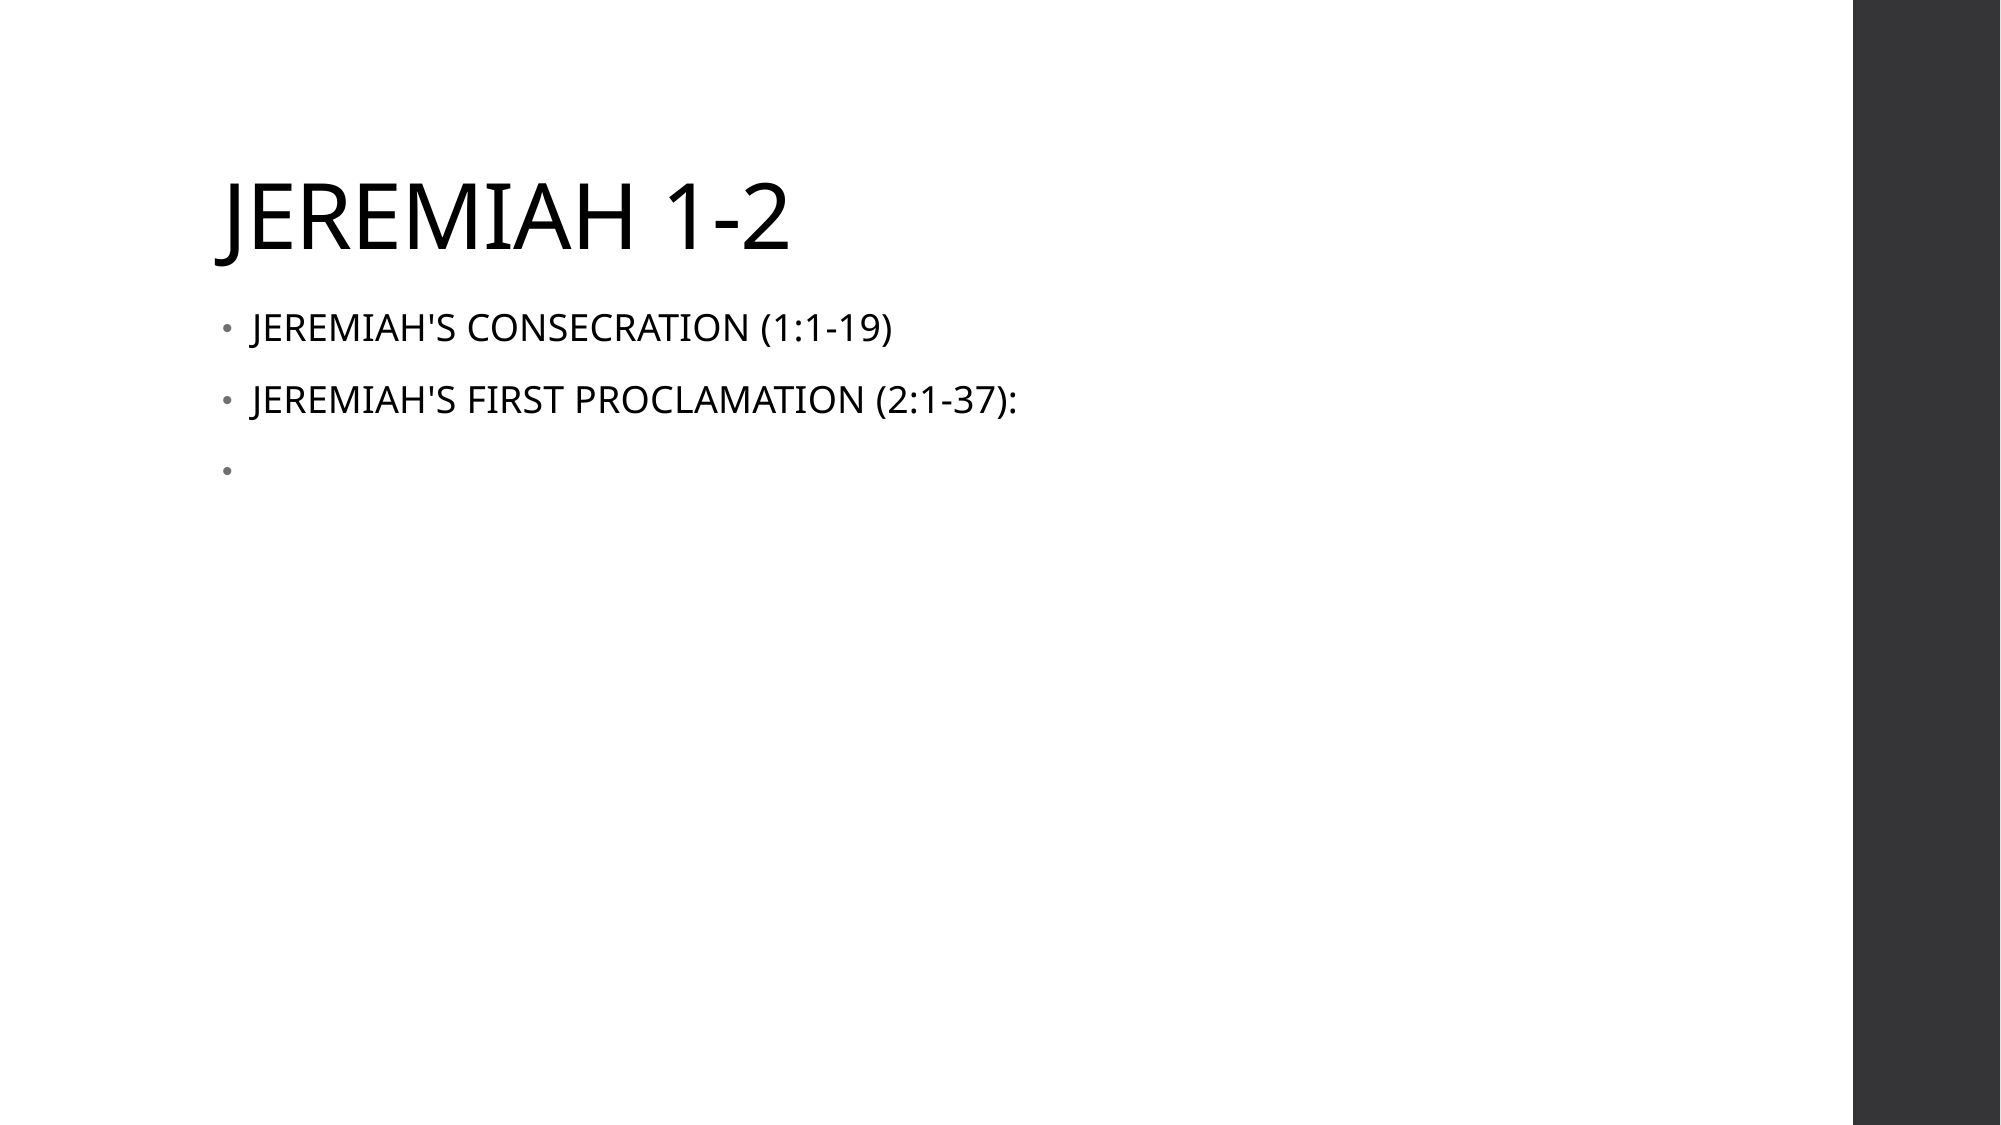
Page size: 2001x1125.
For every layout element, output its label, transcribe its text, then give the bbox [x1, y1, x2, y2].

list JEREMIAH'S CONSECRATION (1:1-19) JEREMIAH'S FIRST PROCLAMATION (2:1-37): [206, 299, 1617, 1014]
title JEREMIAH 1-2 [206, 60, 1797, 278]
